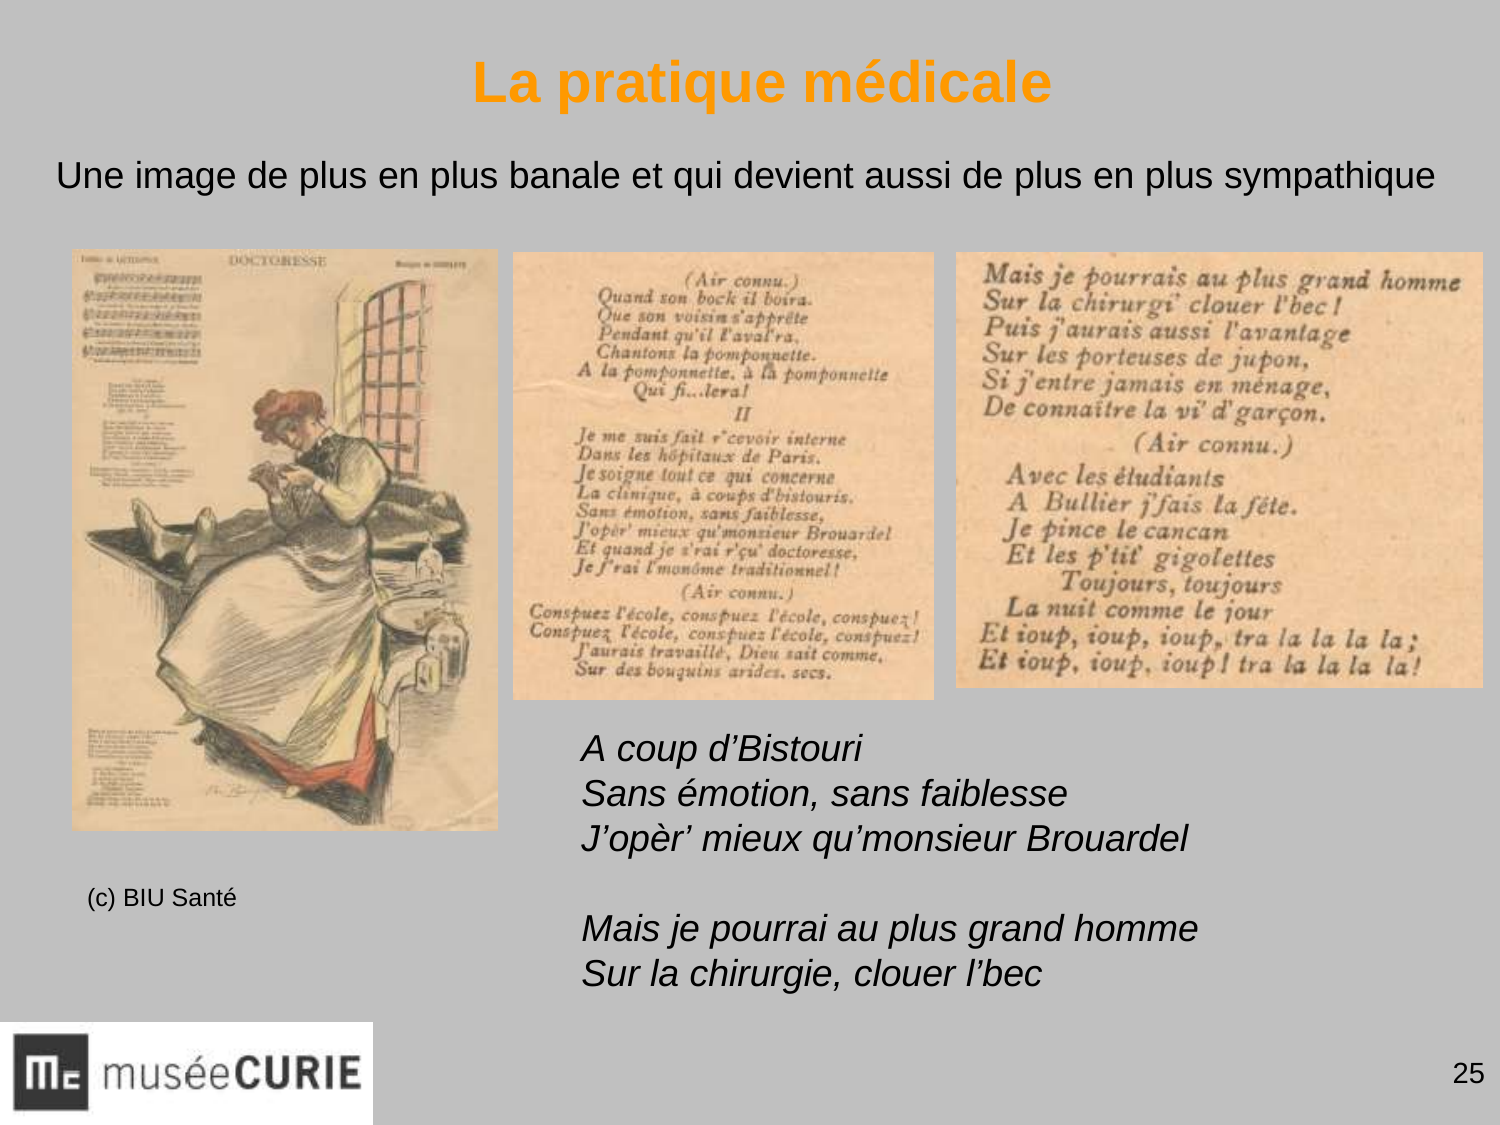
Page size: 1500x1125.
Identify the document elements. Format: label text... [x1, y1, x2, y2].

text_box A coup d’Bistouri Sans émotion, sans faiblesse J’opèr’ mieux qu’monsieur Brouardel Mais je pourrai au plus grand homme Sur la chirurgie, clouer l’bec [566, 716, 1220, 1002]
picture [72, 249, 498, 831]
text_box La pratique médicale [458, 50, 1069, 122]
picture [956, 252, 1483, 688]
picture [513, 252, 934, 700]
text_box (c) BIU Santé [72, 861, 297, 923]
text_box Une image de plus en plus banale et qui devient aussi de plus en plus sympathique [41, 143, 1483, 220]
text_box <numéro> [1387, 1046, 1500, 1125]
picture [0, 1022, 373, 1125]
